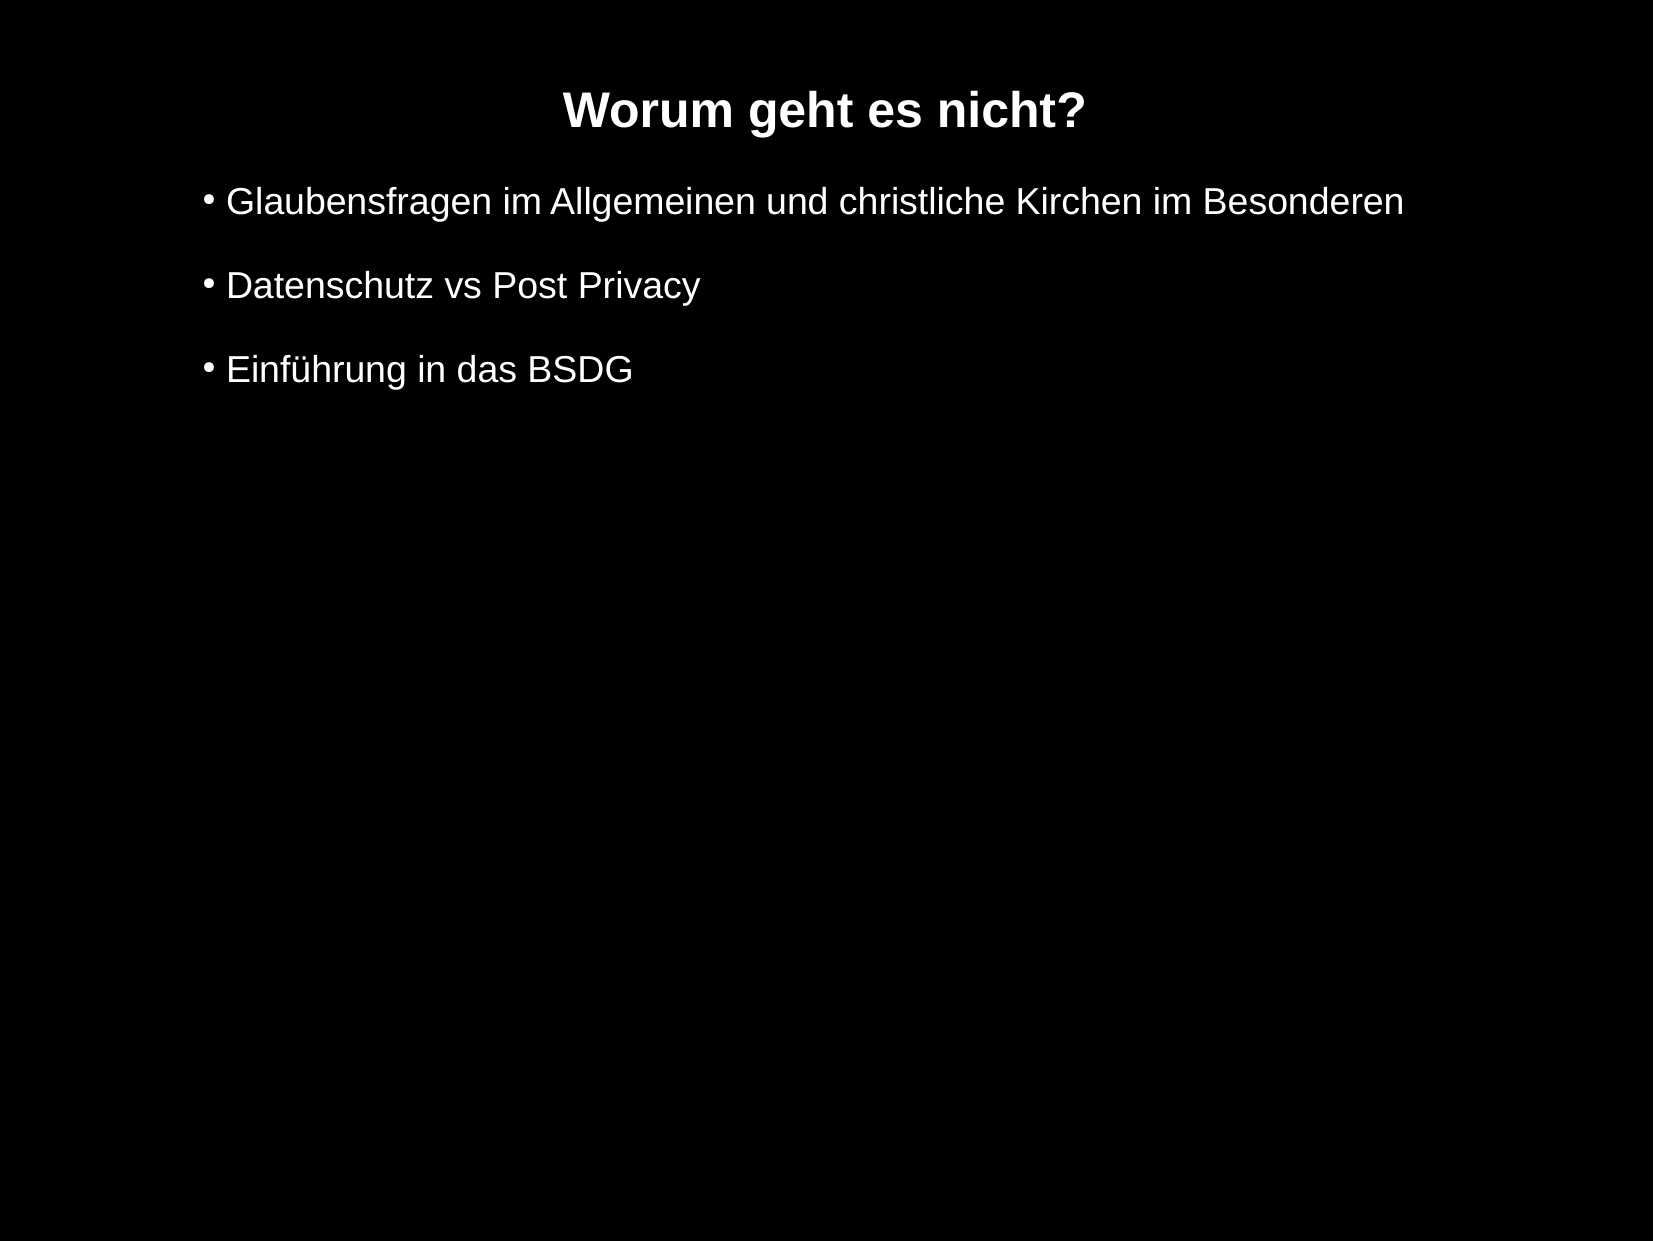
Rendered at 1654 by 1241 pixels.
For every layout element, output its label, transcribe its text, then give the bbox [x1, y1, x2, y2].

text_box Worum geht es nicht? Glaubensfragen im Allgemeinen und christliche Kirchen im Besonderen Datenschutz vs Post Privacy Einführung in das BSDG [187, 75, 1463, 398]
